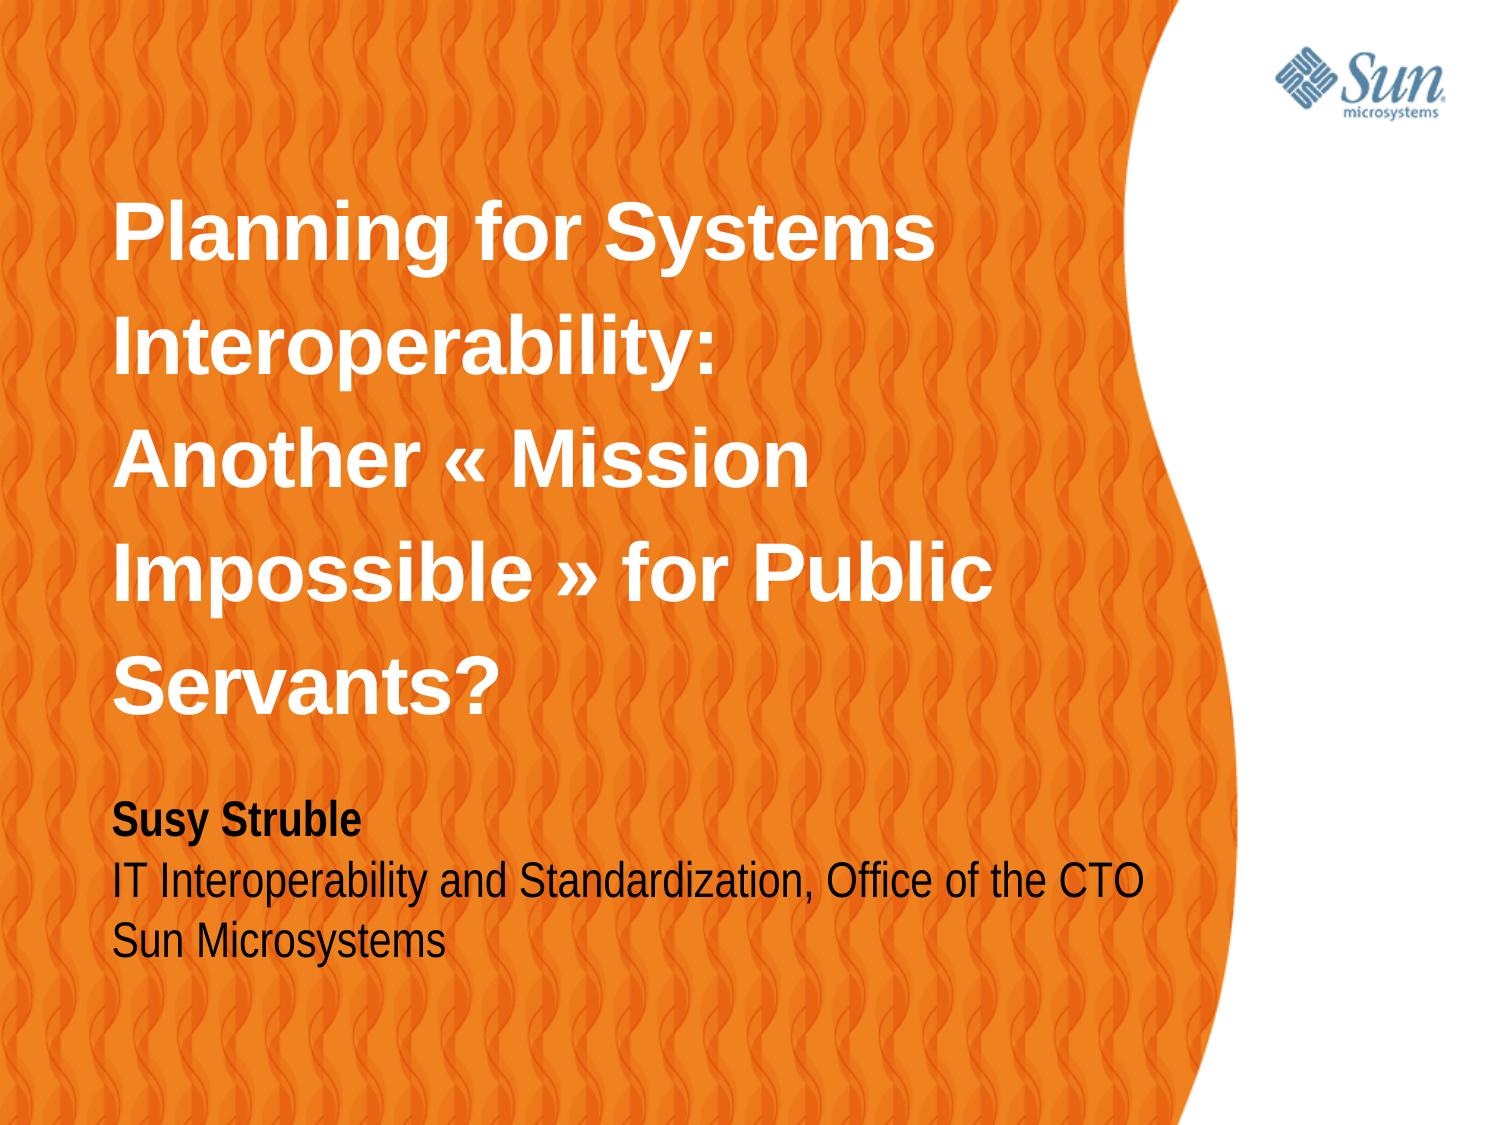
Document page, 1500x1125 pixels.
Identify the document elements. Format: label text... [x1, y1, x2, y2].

picture [0, 0, 1500, 1125]
list Susy Struble IT Interoperability and Standardization, Office of the CTO Sun Microsystems [88, 797, 1401, 1027]
title Planning for Systems Interoperability: Another « Mission Impossible » for Public Servants? [111, 182, 1015, 733]
